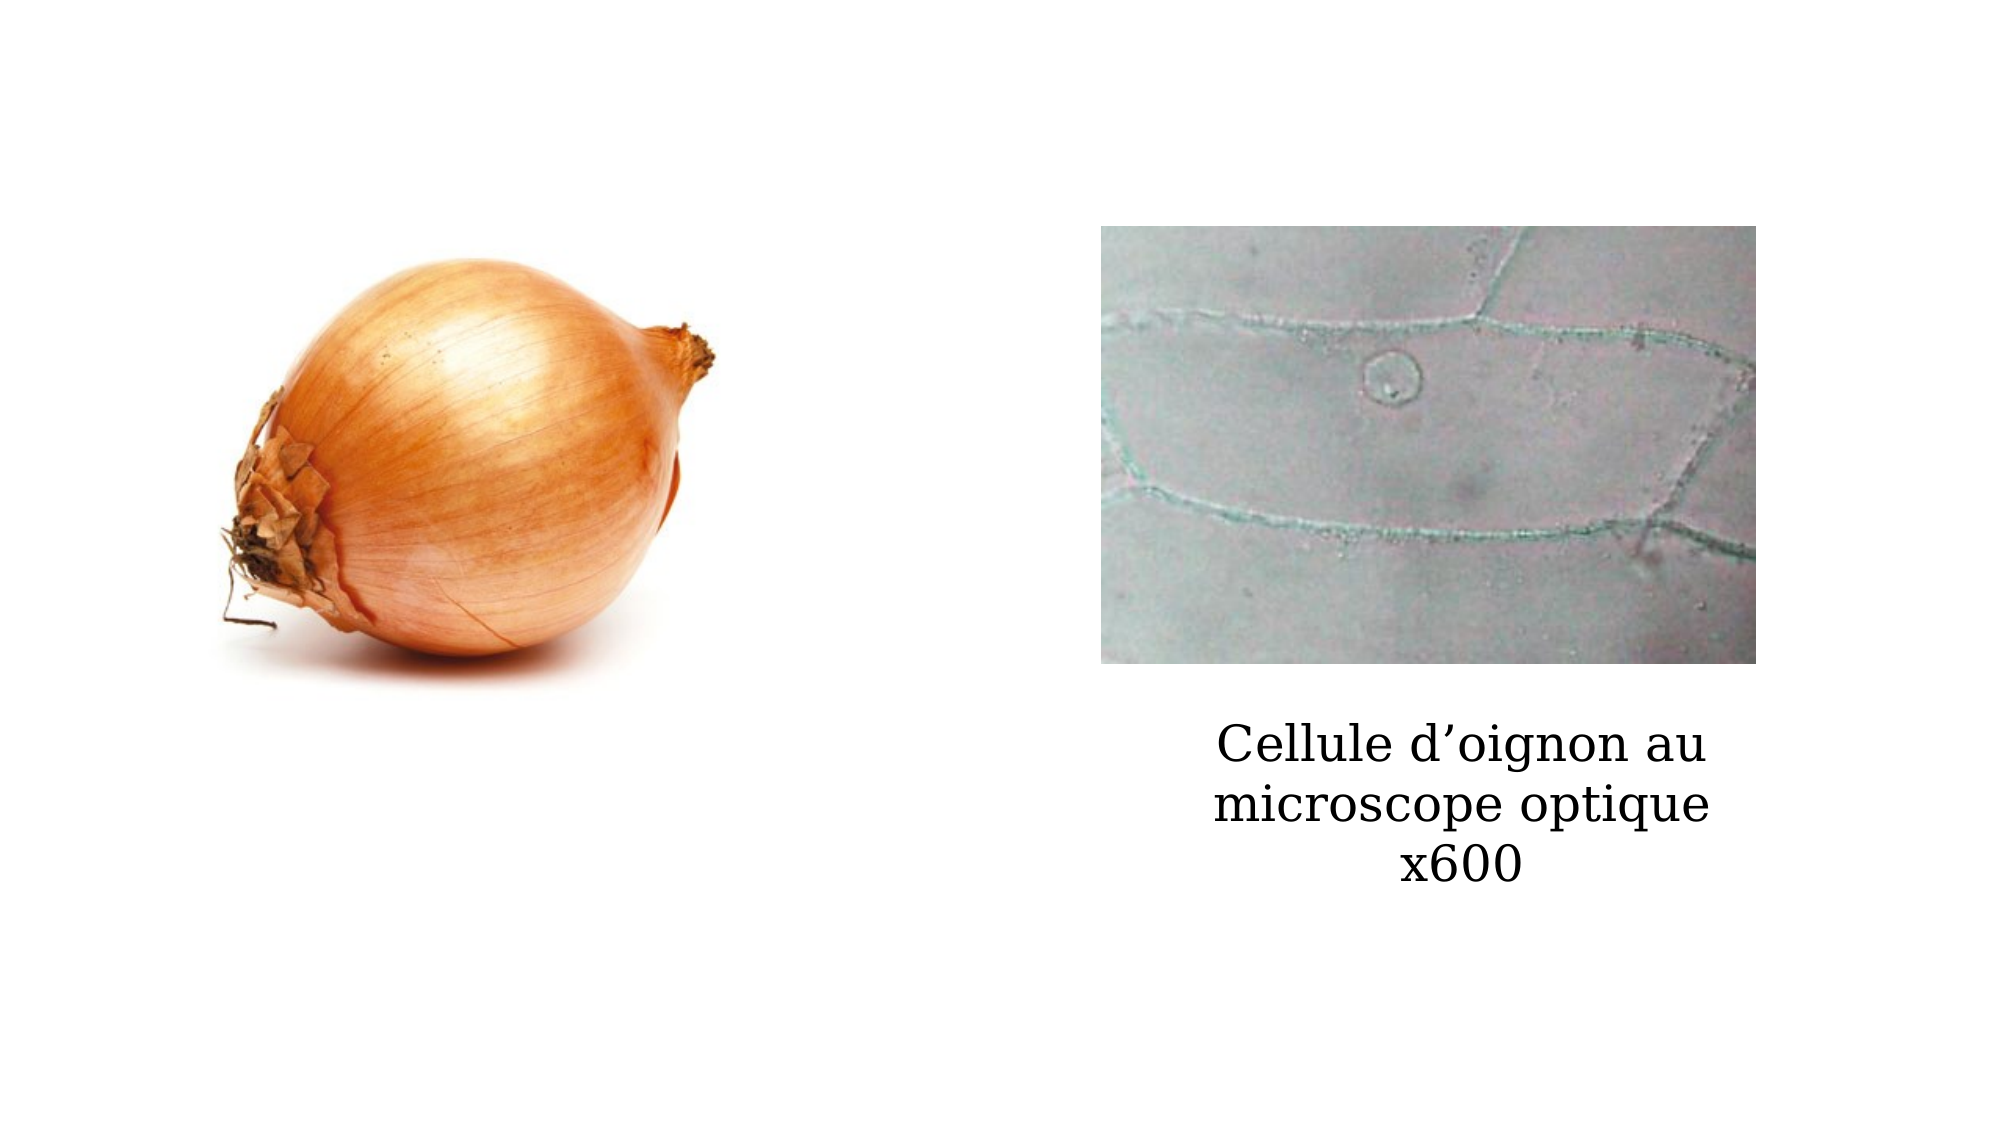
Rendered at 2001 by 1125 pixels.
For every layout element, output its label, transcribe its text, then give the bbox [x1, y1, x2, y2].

picture [1101, 226, 1756, 664]
text_box Cellule d’oignon au microscope optique x600 [1169, 703, 1756, 899]
picture [193, 174, 735, 716]
